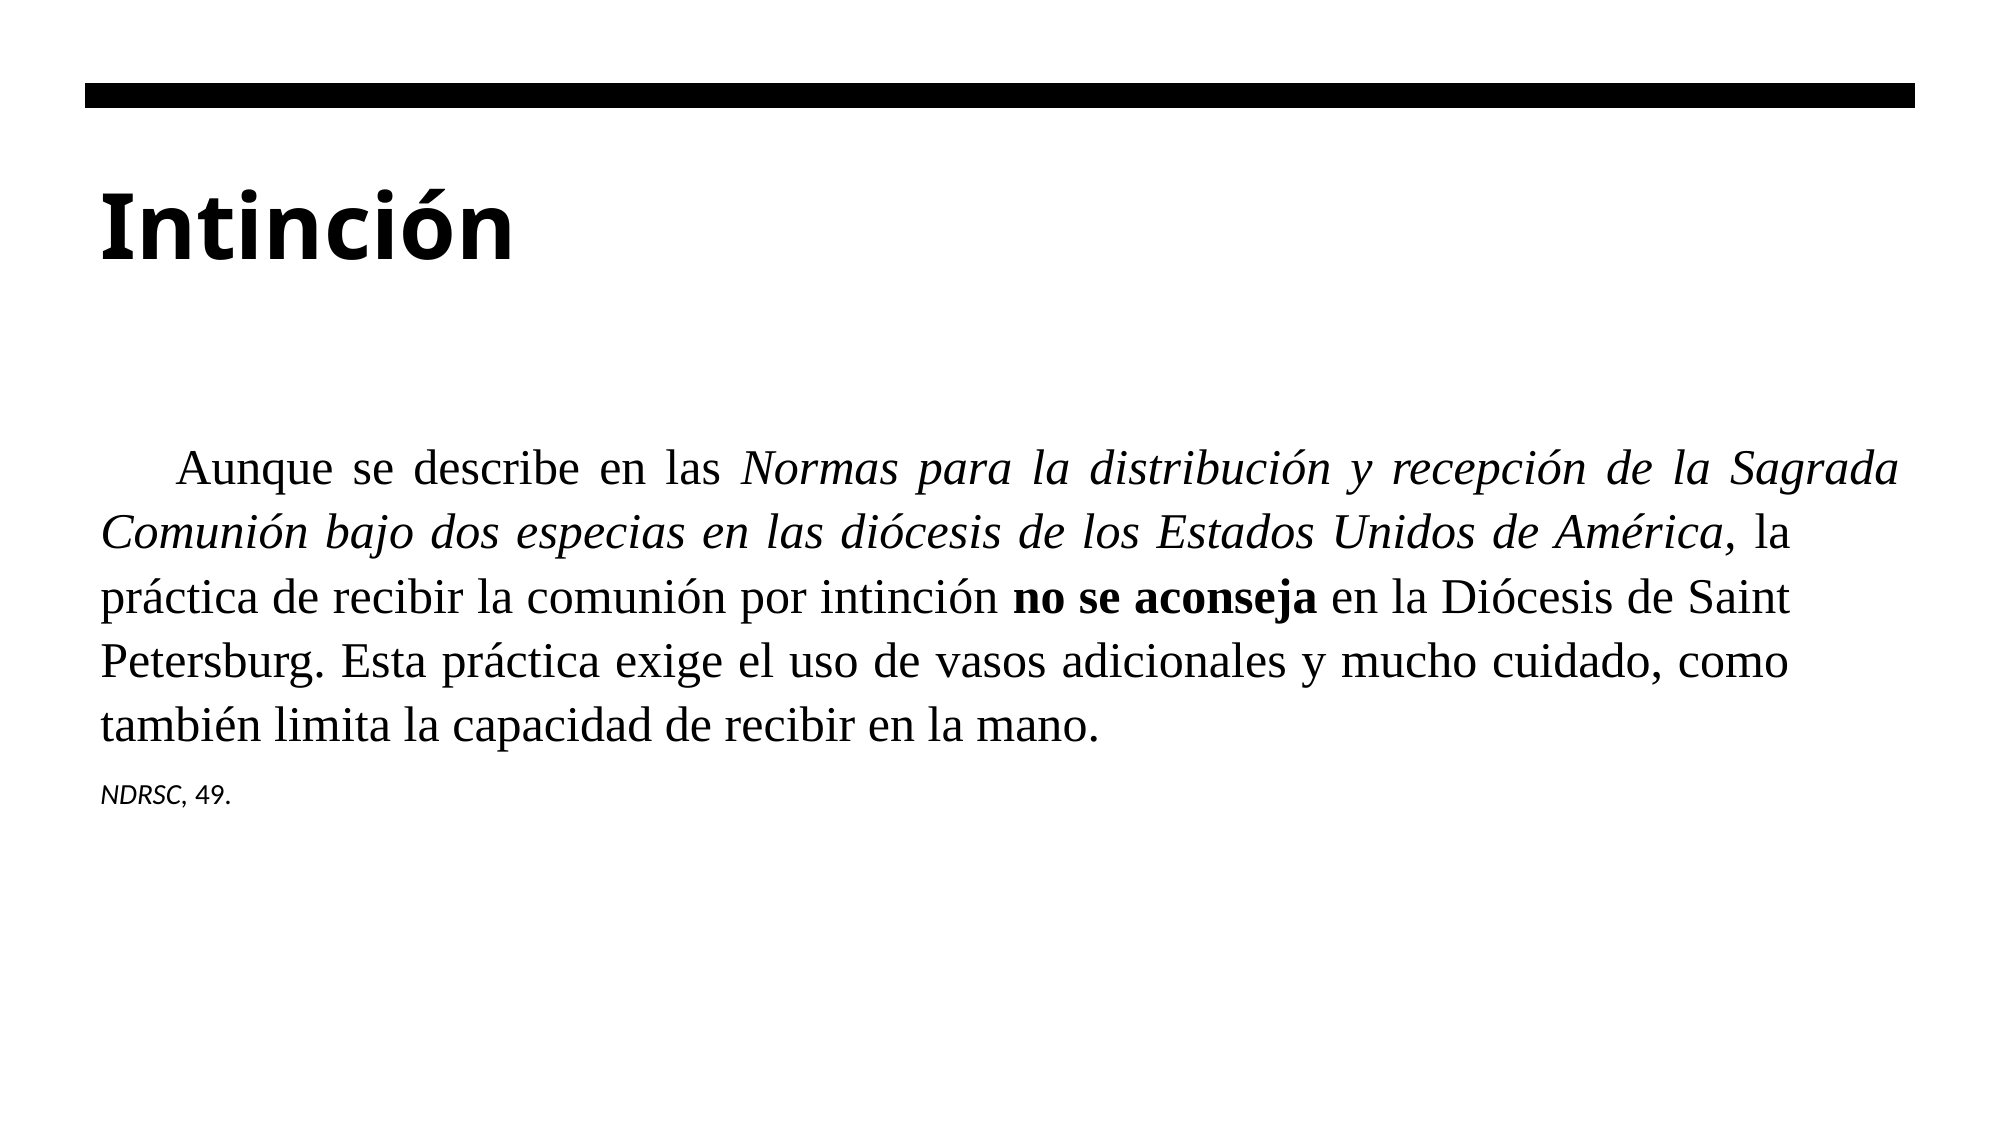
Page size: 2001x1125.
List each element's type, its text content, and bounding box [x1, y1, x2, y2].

list Aunque se describe en las Normas para la distribución y recepción de la Sagrada Comunión bajo dos especias en las diócesis de los Estados Unidos de América, la práctica de recibir la comunión por intinción no se aconseja en la Diócesis de Saint Petersburg. Esta práctica exige el uso de vasos adicionales y mucho cuidado, como también limita la capacidad de recibir en la mano. NDRSC, 49. [85, 423, 1916, 1042]
title Intinción [85, 160, 1916, 401]
